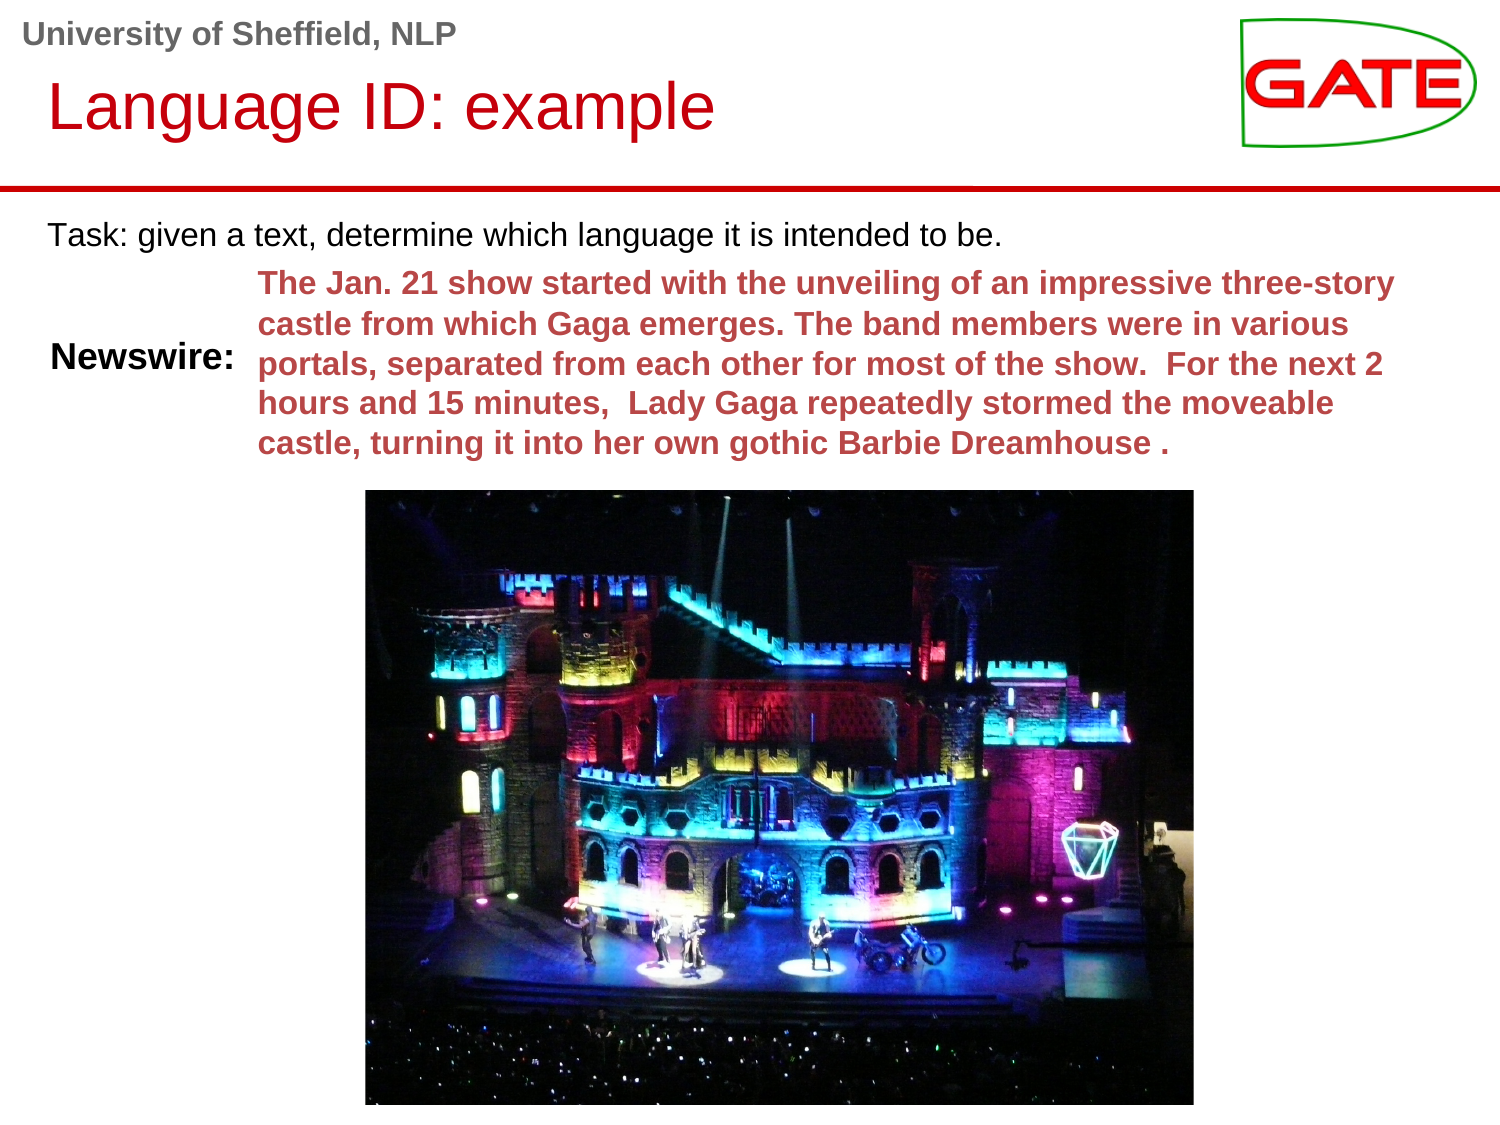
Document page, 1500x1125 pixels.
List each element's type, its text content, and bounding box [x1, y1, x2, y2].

text_box Language ID: example [47, 47, 1267, 168]
picture [1240, 18, 1477, 148]
text_box The Jan. 21 show started with the unveiling of an impressive three-story castle from which Gaga emerges. The band members were in various portals, separated from each other for most of the show. For the next 2 hours and 15 minutes, Lady Gaga repeatedly stormed the moveable castle, turning it into her own gothic Barbie Dreamhouse . [242, 254, 1429, 467]
text_box Newswire: [35, 324, 251, 383]
text_box Task: given a text, determine which language it is intended to be. [47, 212, 1500, 1064]
picture [365, 490, 1194, 1105]
